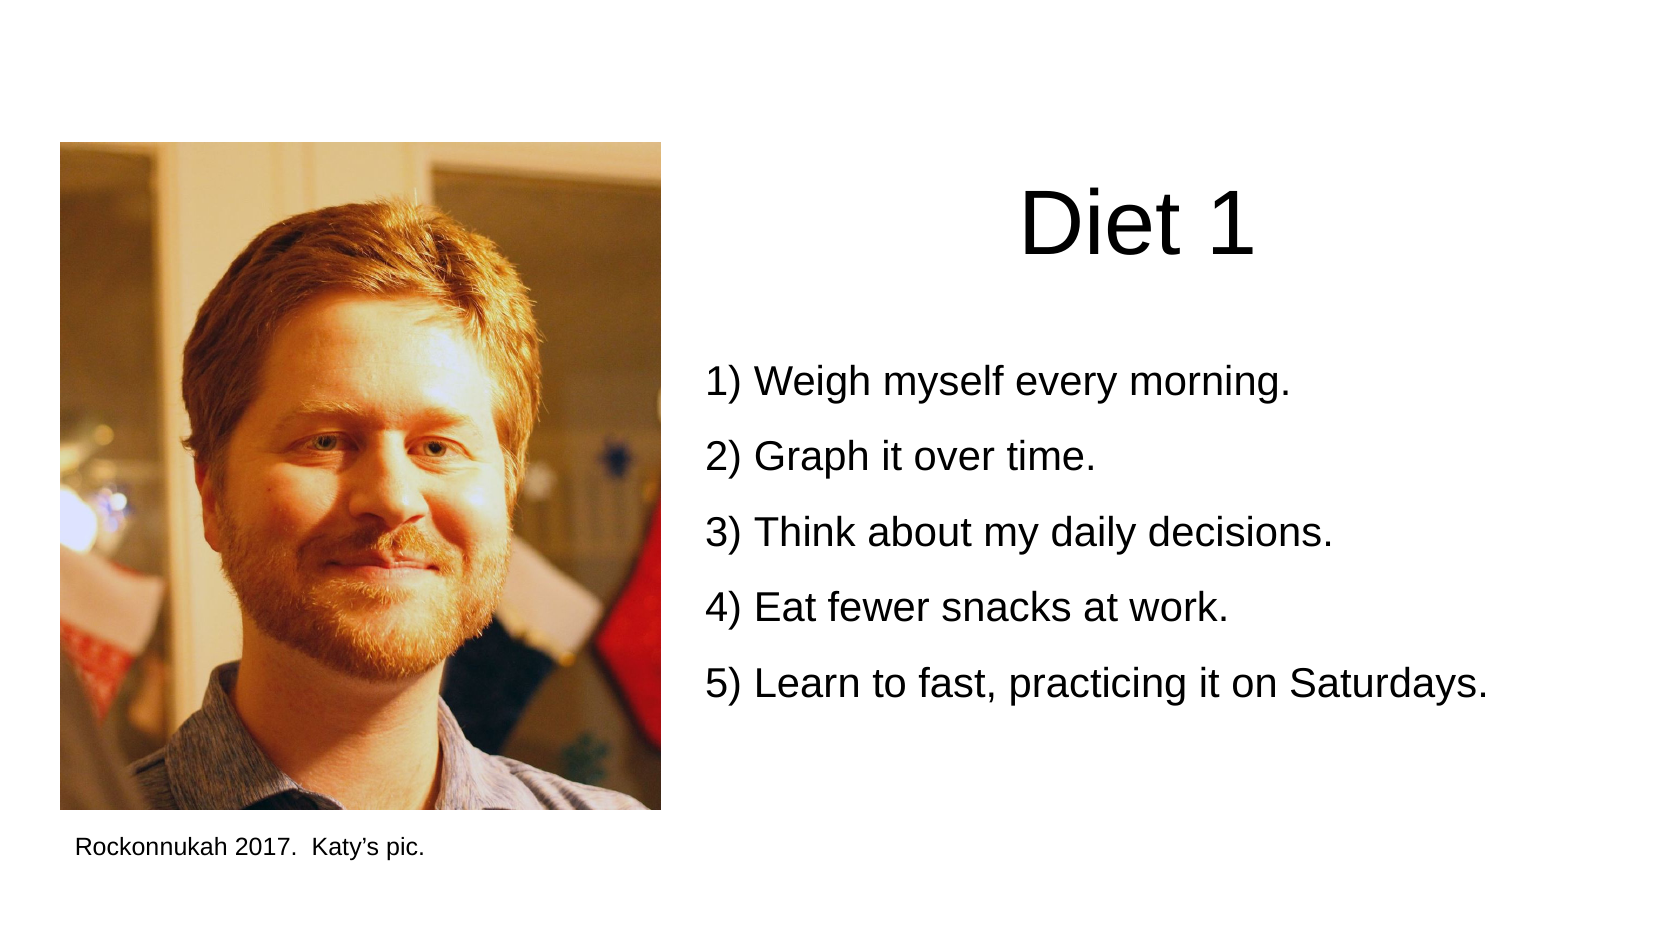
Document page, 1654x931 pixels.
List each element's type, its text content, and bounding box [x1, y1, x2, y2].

title Diet 1 [705, 144, 1571, 300]
text_box Weigh myself every morning. Graph it over time. Think about my daily decisions. Eat fewer snacks at work. Learn to fast, practicing it on Saturdays. [705, 300, 1621, 741]
text_box Rockonnukah 2017. Katy’s pic. [60, 825, 441, 868]
picture [60, 142, 661, 811]
